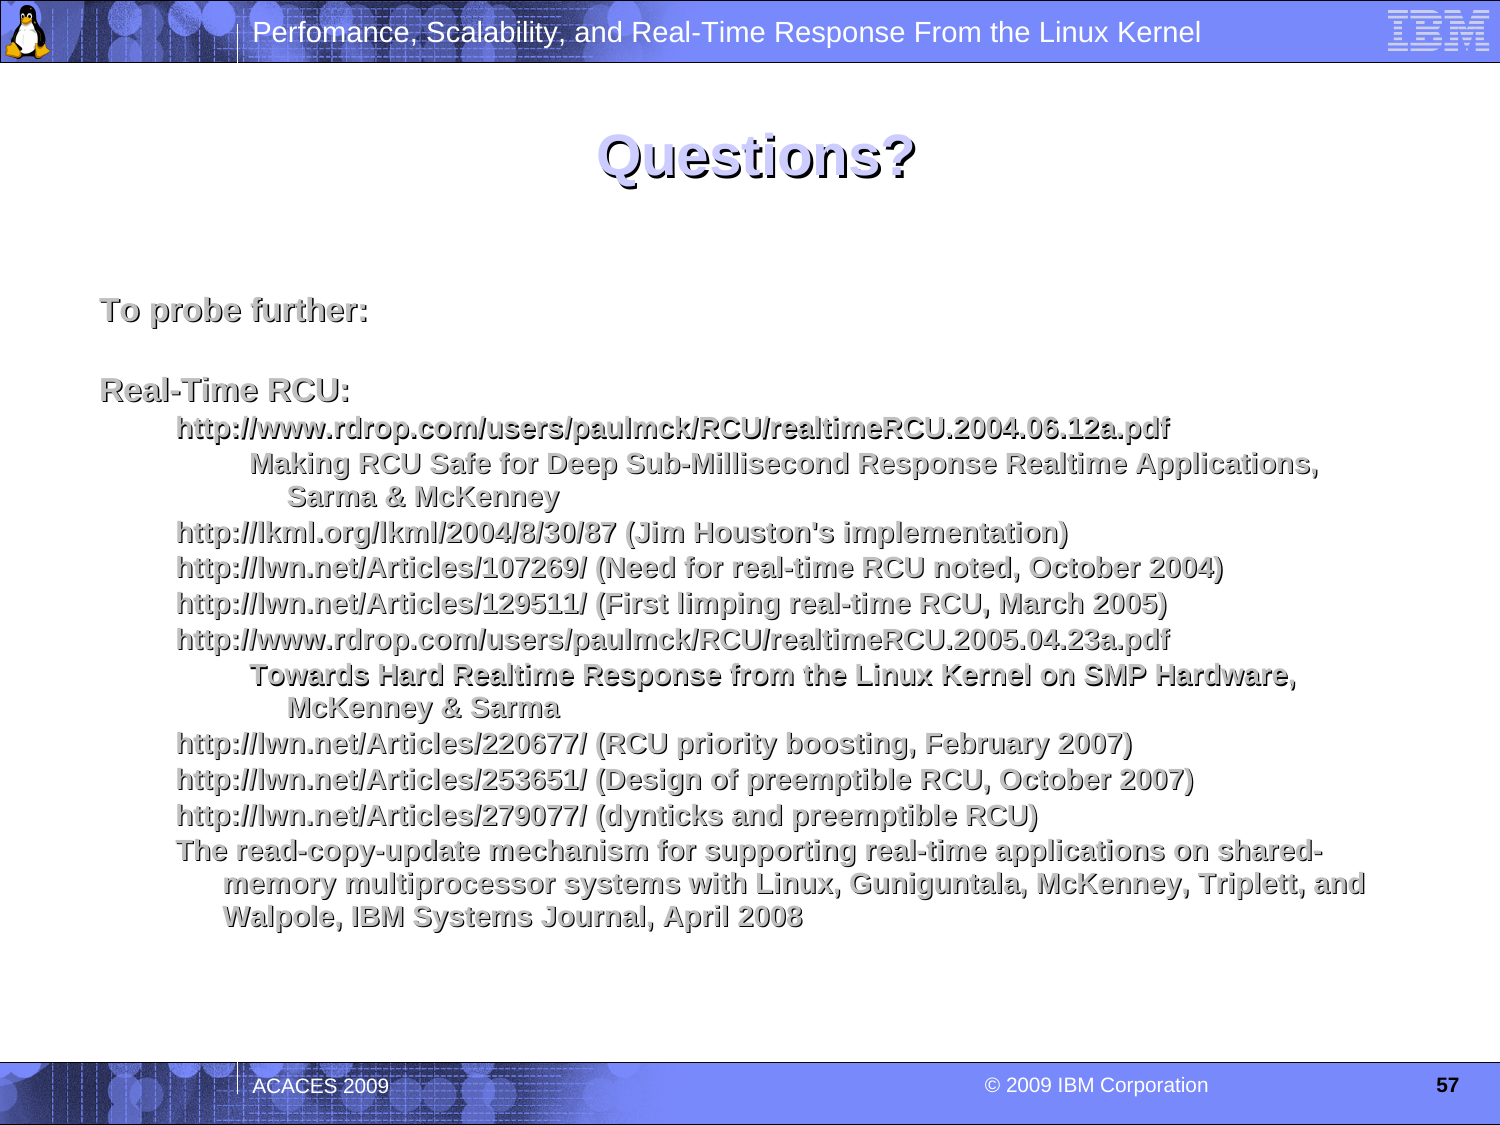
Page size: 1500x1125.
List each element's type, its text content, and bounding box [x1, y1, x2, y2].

picture [1, 1, 1500, 62]
list To probe further: Real-Time RCU: http://www.rdrop.com/users/paulmck/RCU/realtimeRCU.2004.06.12a.pdf Making RCU Safe for Deep Sub-Millisecond Response Realtime Applications, Sarma & McKenney http://lkml.org/lkml/2004/8/30/87 (Jim Houston's implementation) http://lwn.net/Articles/107269/ (Need for real-time RCU noted, October 2004) http://lwn.net/Articles/129511/ (First limping real-time RCU, March 2005) http://www.rdrop.com/users/paulmck/RCU/realtimeRCU.2005.04.23a.pdf Towards Hard Realtime Response from the Linux Kernel on SMP Hardware, McKenney & Sarma http://lwn.net/Articles/220677/ (RCU priority boosting, February 2007) http://lwn.net/Articles/253651/ (Design of preemptible RCU, October 2007) http://lwn.net/Articles/279077/ (dynticks and preemptible RCU) The read-copy-update mechanism for supporting real-time applications on shared-memory multiprocessor systems with Linux, Guniguntala, McKenney, Triplett, and Walpole, IBM Systems Journal, April 2008 [99, 291, 1389, 933]
title Questions? [79, 116, 1433, 199]
picture [0, 1063, 1500, 1124]
